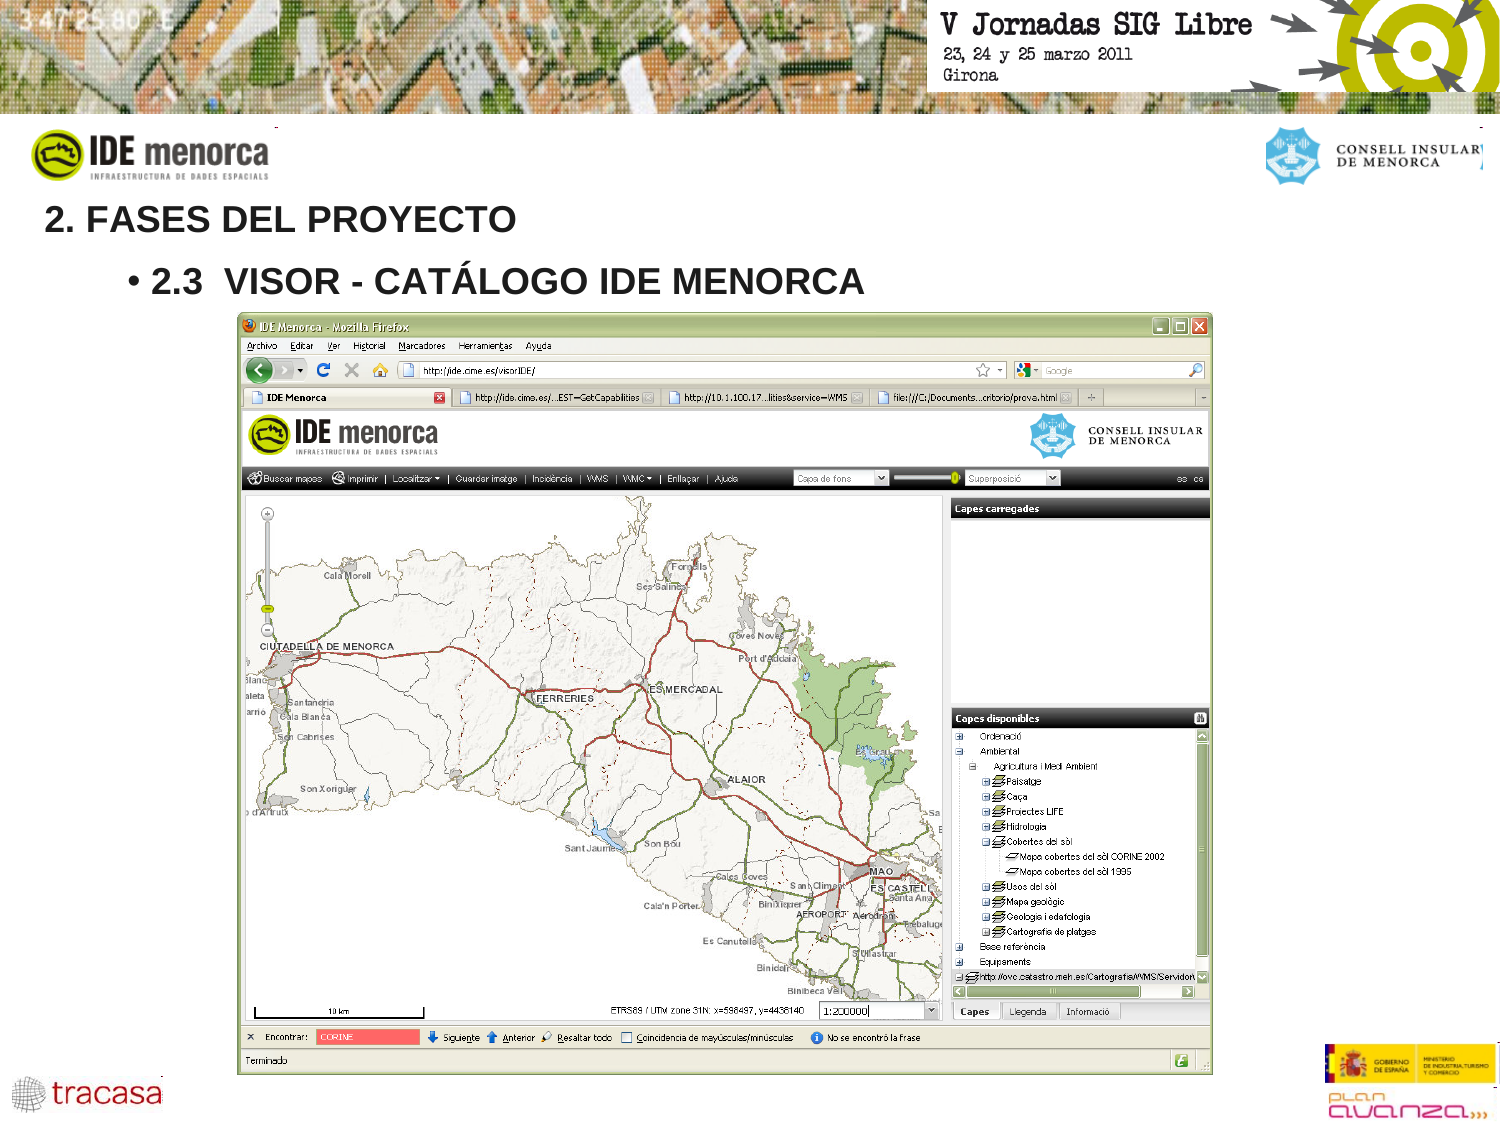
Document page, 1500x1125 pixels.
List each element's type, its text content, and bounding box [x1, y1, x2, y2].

text_box 2.3 VISOR - CATÁLOGO IDE MENORCA [112, 249, 881, 311]
picture [1328, 1087, 1497, 1125]
picture [12, 1076, 163, 1113]
picture [1266, 127, 1483, 185]
text_box 2. FASES DEL PROYECTO [29, 187, 533, 248]
picture [1325, 1042, 1500, 1085]
picture [0, 0, 1500, 114]
picture [237, 312, 1213, 1075]
picture [29, 127, 278, 185]
